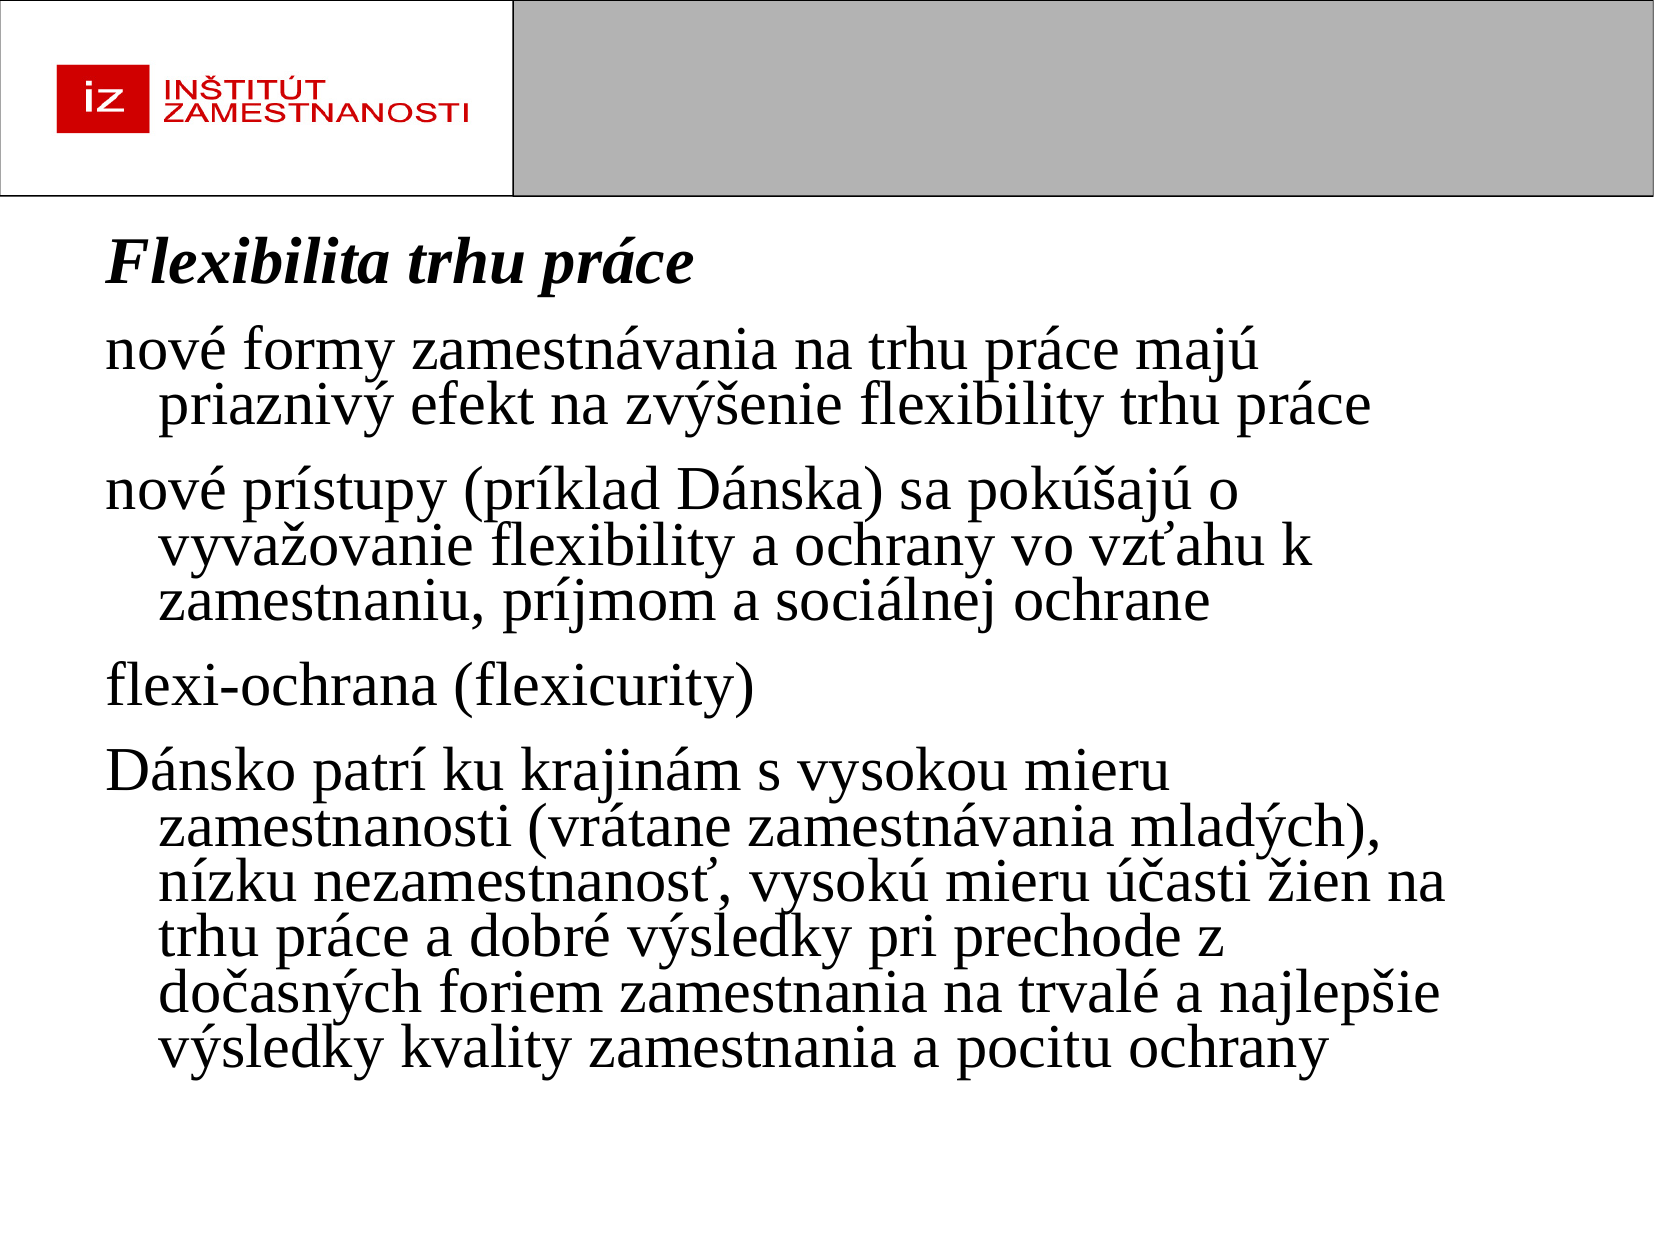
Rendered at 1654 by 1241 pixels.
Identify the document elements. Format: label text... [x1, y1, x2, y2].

text_box [0, 0, 1654, 197]
picture [5, 5, 513, 190]
list Flexibilita trhu práce nové formy zamestnávania na trhu práce majú priaznivý efekt na zvýšenie flexibility trhu práce nové prístupy (príklad Dánska) sa pokúšajú o vyvažovanie flexibility a ochrany vo vzťahu k zamestnaniu, príjmom a sociálnej ochrane flexi-ochrana (flexicurity) Dánsko patrí ku krajinám s vysokou mieru zamestnanosti (vrátane zamestnávania mladých), nízku nezamestnanosť, vysokú mieru účasti žien na trhu práce a dobré výsledky pri prechode z dočasných foriem zamestnania na trvalé a najlepšie výsledky kvality zamestnania a pocitu ochrany [88, 236, 1501, 1094]
